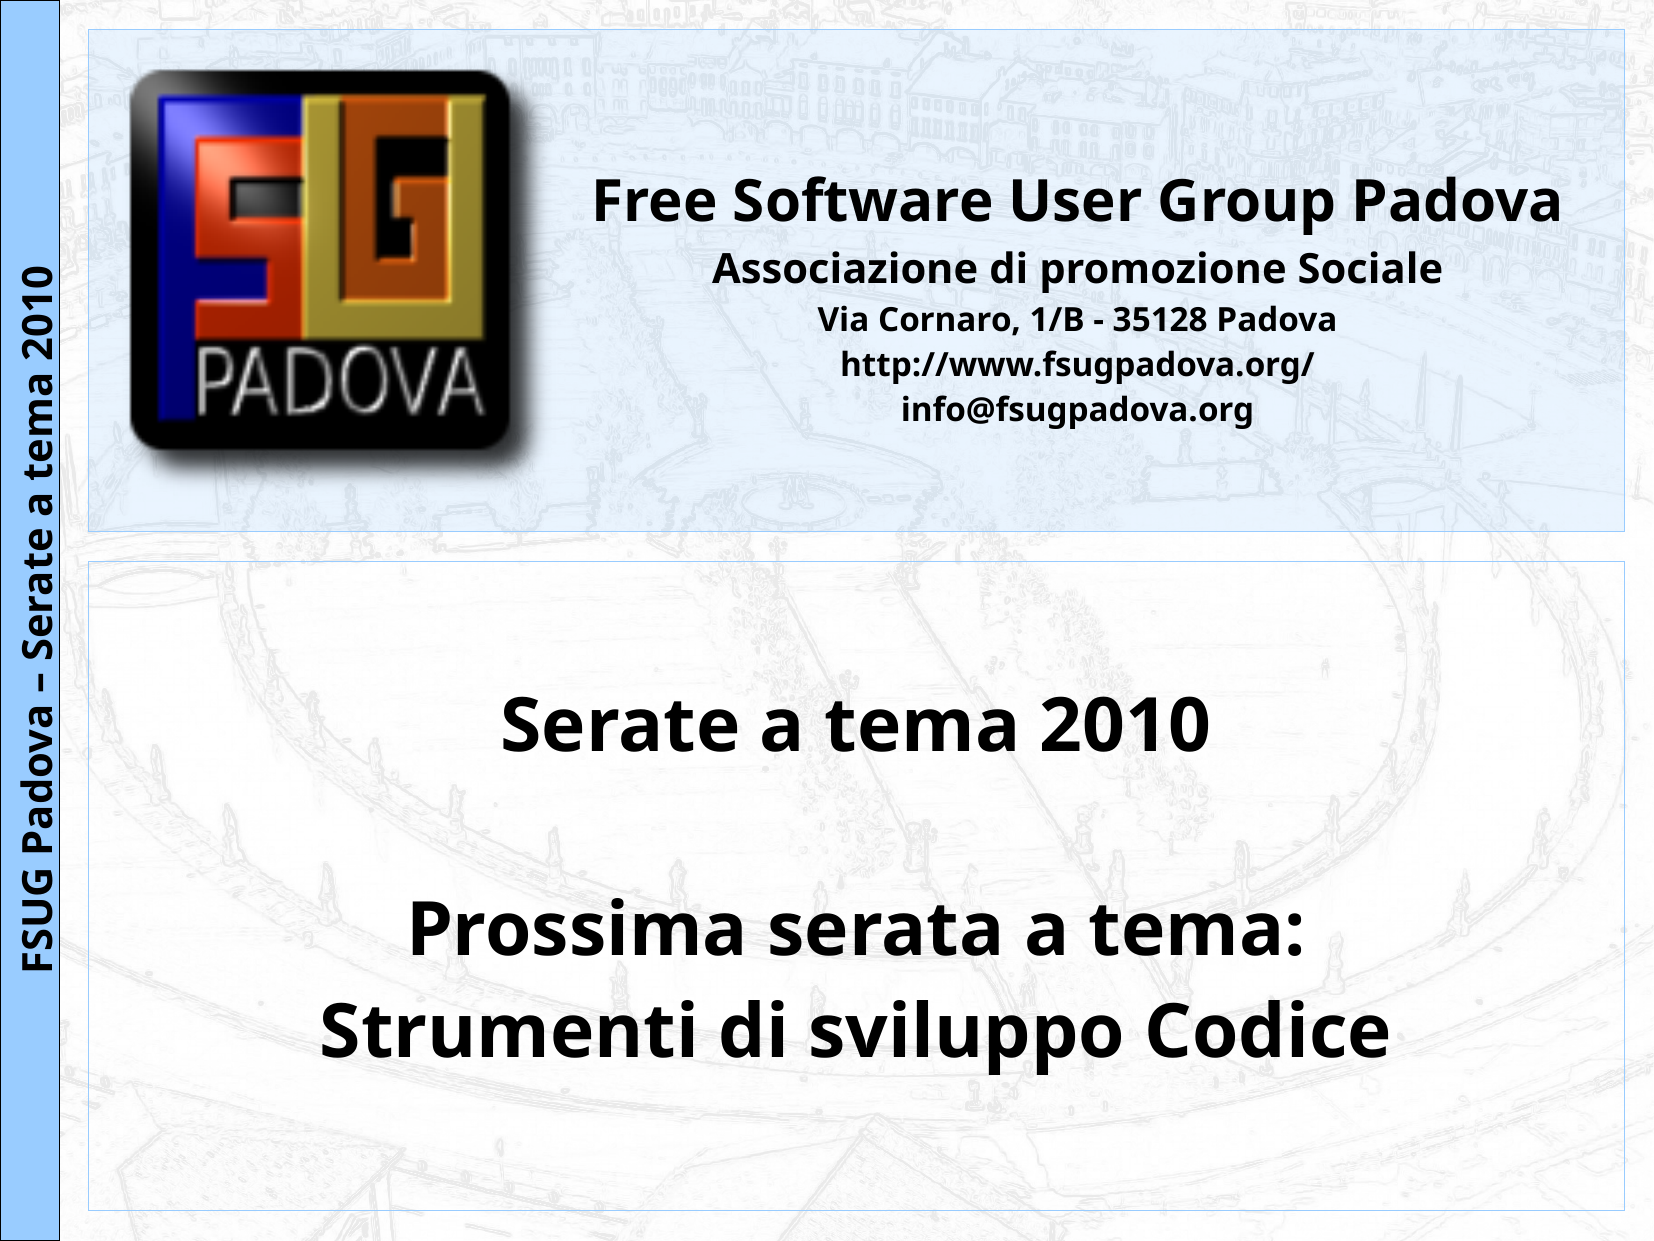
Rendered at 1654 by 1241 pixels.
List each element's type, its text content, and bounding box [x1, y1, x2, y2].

text_box FSUG Padova – Serate a tema 2010 [0, 0, 60, 1241]
text_box [88, 29, 1625, 532]
text_box Free Software User Group Padova Associazione di promozione Sociale Via Cornaro, 1/B - 35128 Padova http://www.fsugpadova.org/ info@fsugpadova.org [561, 88, 1595, 502]
text_box Serate a tema 2010 Prossima serata a tema: Strumenti di sviluppo Codice [88, 561, 1625, 1211]
picture [60, 0, 1654, 1241]
